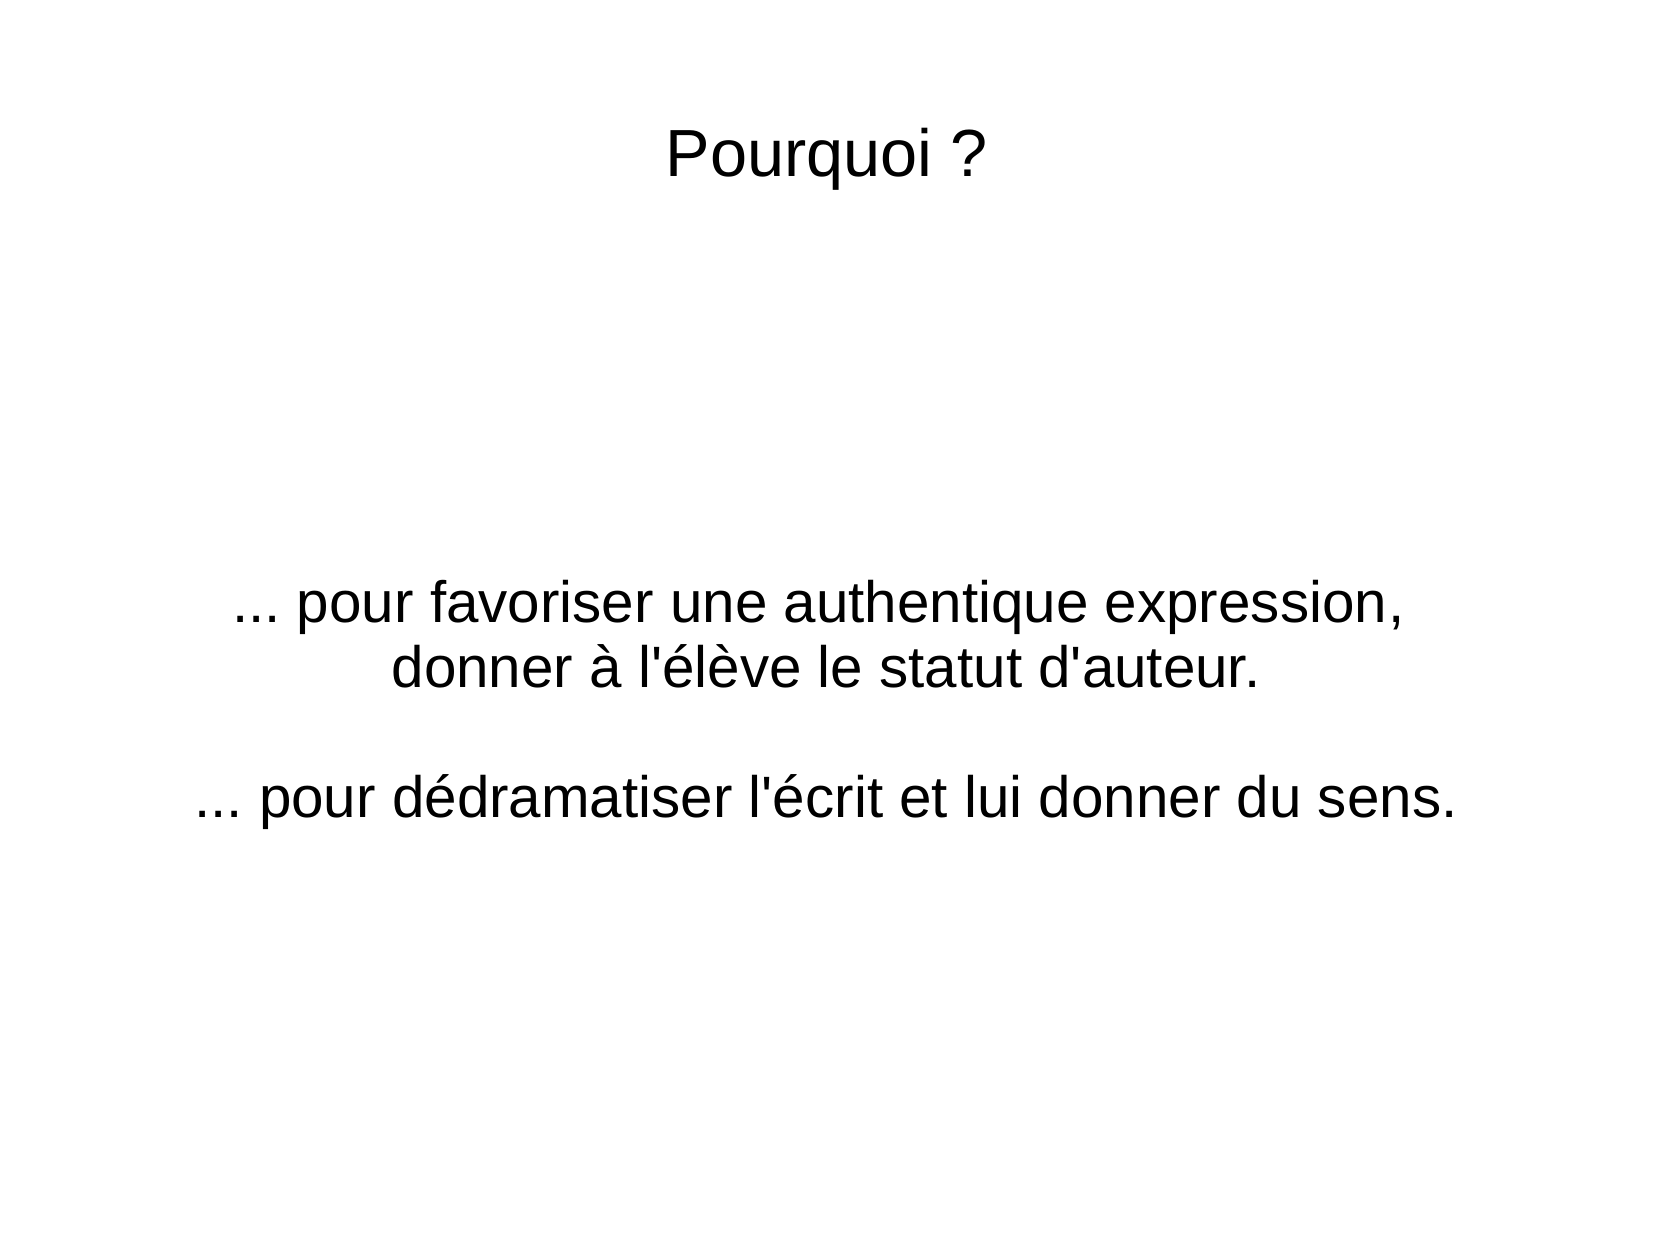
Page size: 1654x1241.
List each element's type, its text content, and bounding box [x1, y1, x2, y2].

subtitle ... pour favoriser une authentique expression, donner à l'élève le statut d'auteur. ... pour dédramatiser l'écrit et lui donner du sens. [82, 290, 1571, 1109]
title Pourquoi ? [82, 49, 1571, 257]
